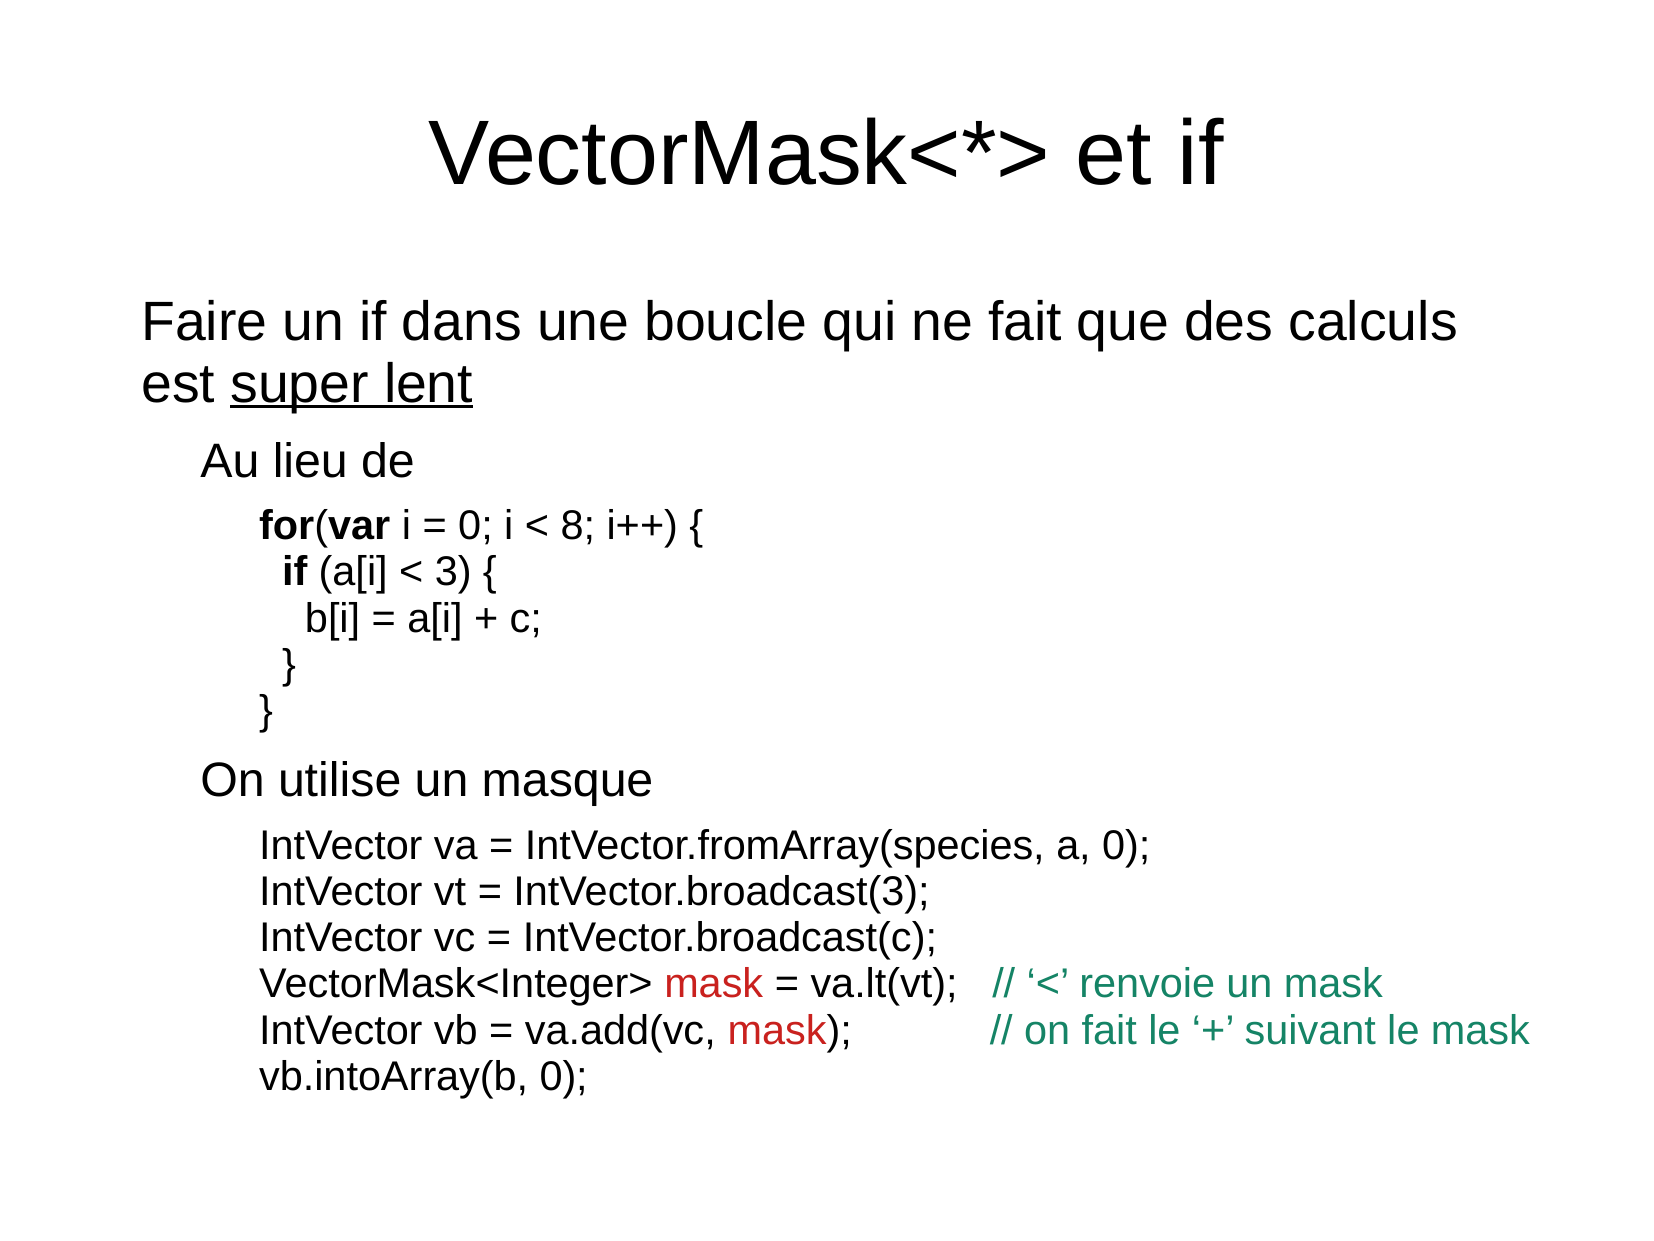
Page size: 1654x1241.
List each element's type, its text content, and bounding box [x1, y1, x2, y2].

list Faire un if dans une boucle qui ne fait que des calculs est super lent Au lieu de for(var i = 0; i < 8; i++) { if (a[i] < 3) { b[i] = a[i] + c; } } On utilise un masque IntVector va = IntVector.fromArray(species, a, 0); IntVector vt = IntVector.broadcast(3); IntVector vc = IntVector.broadcast(c); VectorMask<Integer> mask = va.lt(vt); // ‘<’ renvoie un mask IntVector vb = va.add(vc, mask); // on fait le ‘+’ suivant le mask vb.intoArray(b, 0); [82, 290, 1571, 1156]
title VectorMask<*> et if [82, 49, 1571, 257]
